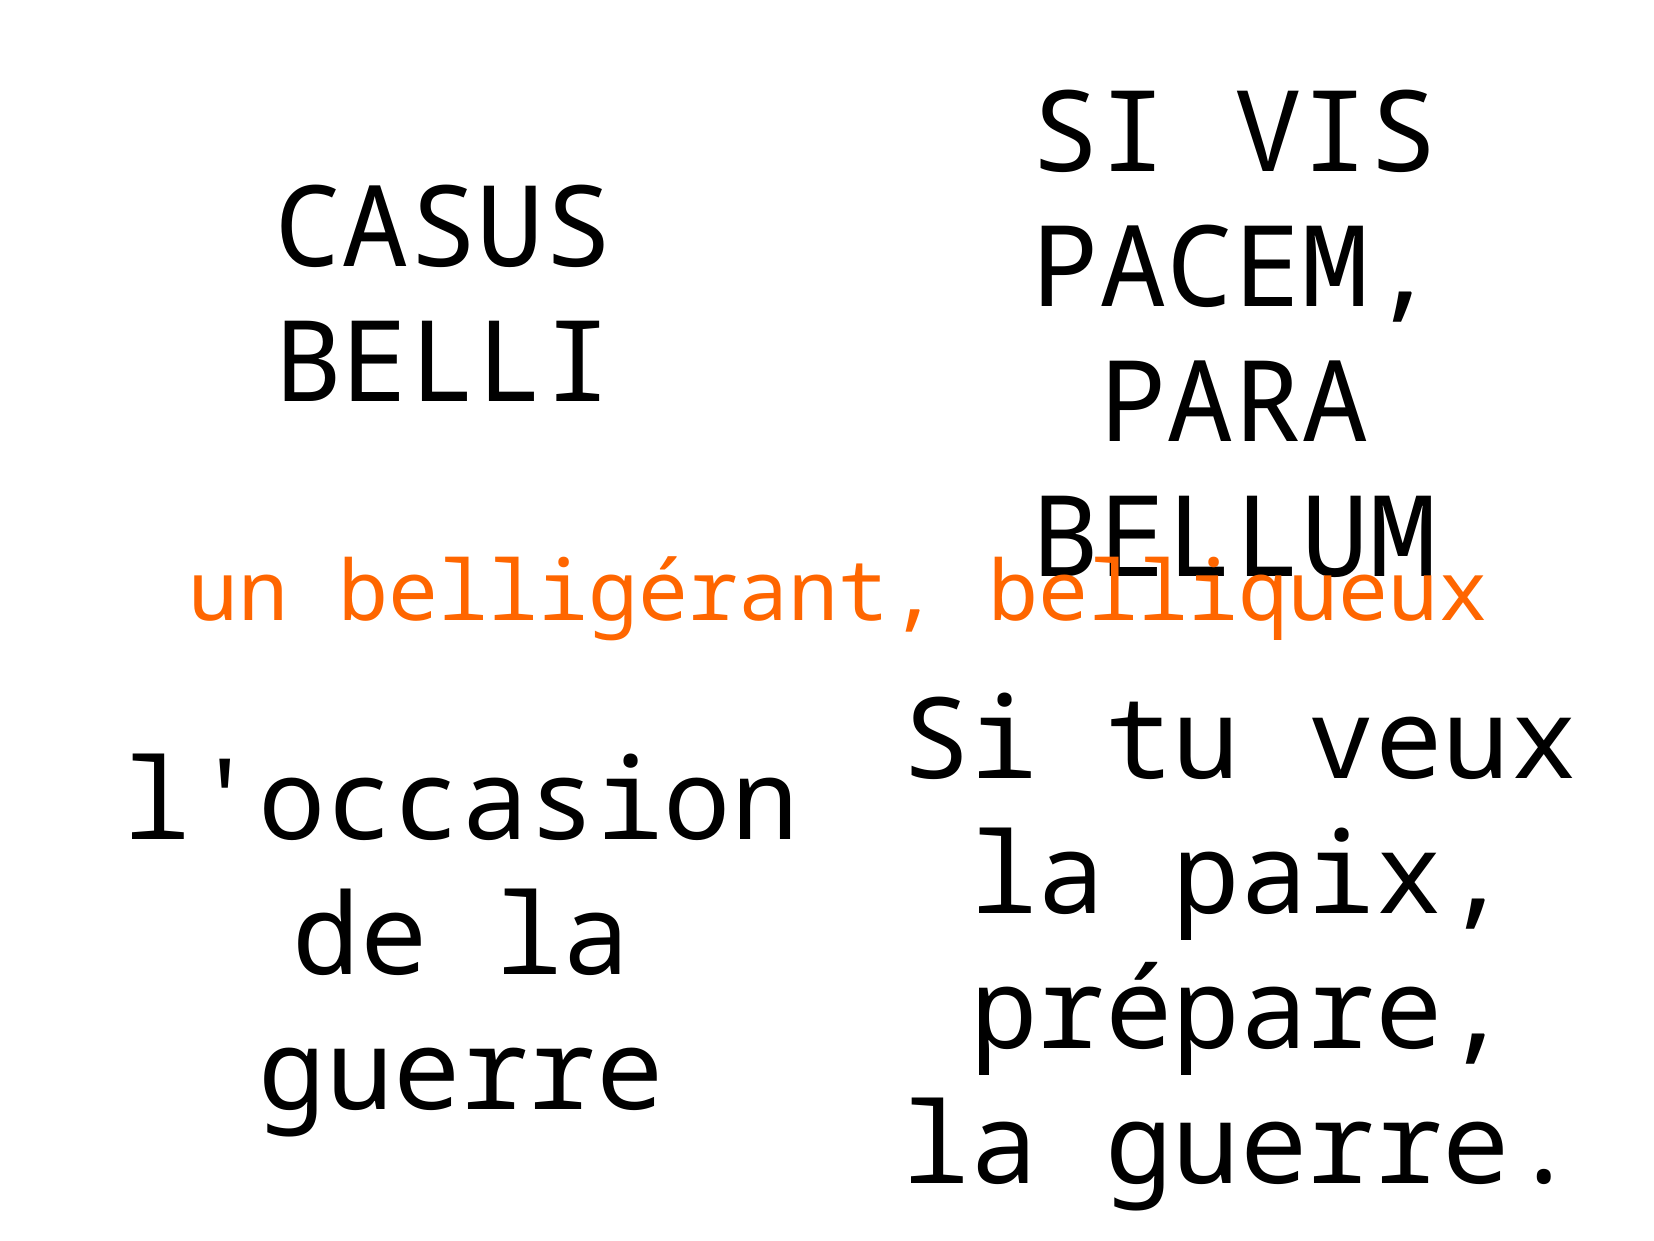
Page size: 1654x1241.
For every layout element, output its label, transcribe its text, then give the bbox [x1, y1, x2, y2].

title SI VIS PACEM, PARA BELLUM [874, 59, 1595, 455]
title CASUS BELLI [82, 153, 804, 361]
title l'occasion de la guerre [87, 726, 835, 1123]
title un belligérant, belliqueux [106, 389, 1571, 786]
title Si tu veux la paix, prépare, la guerre. [885, 665, 1595, 1193]
